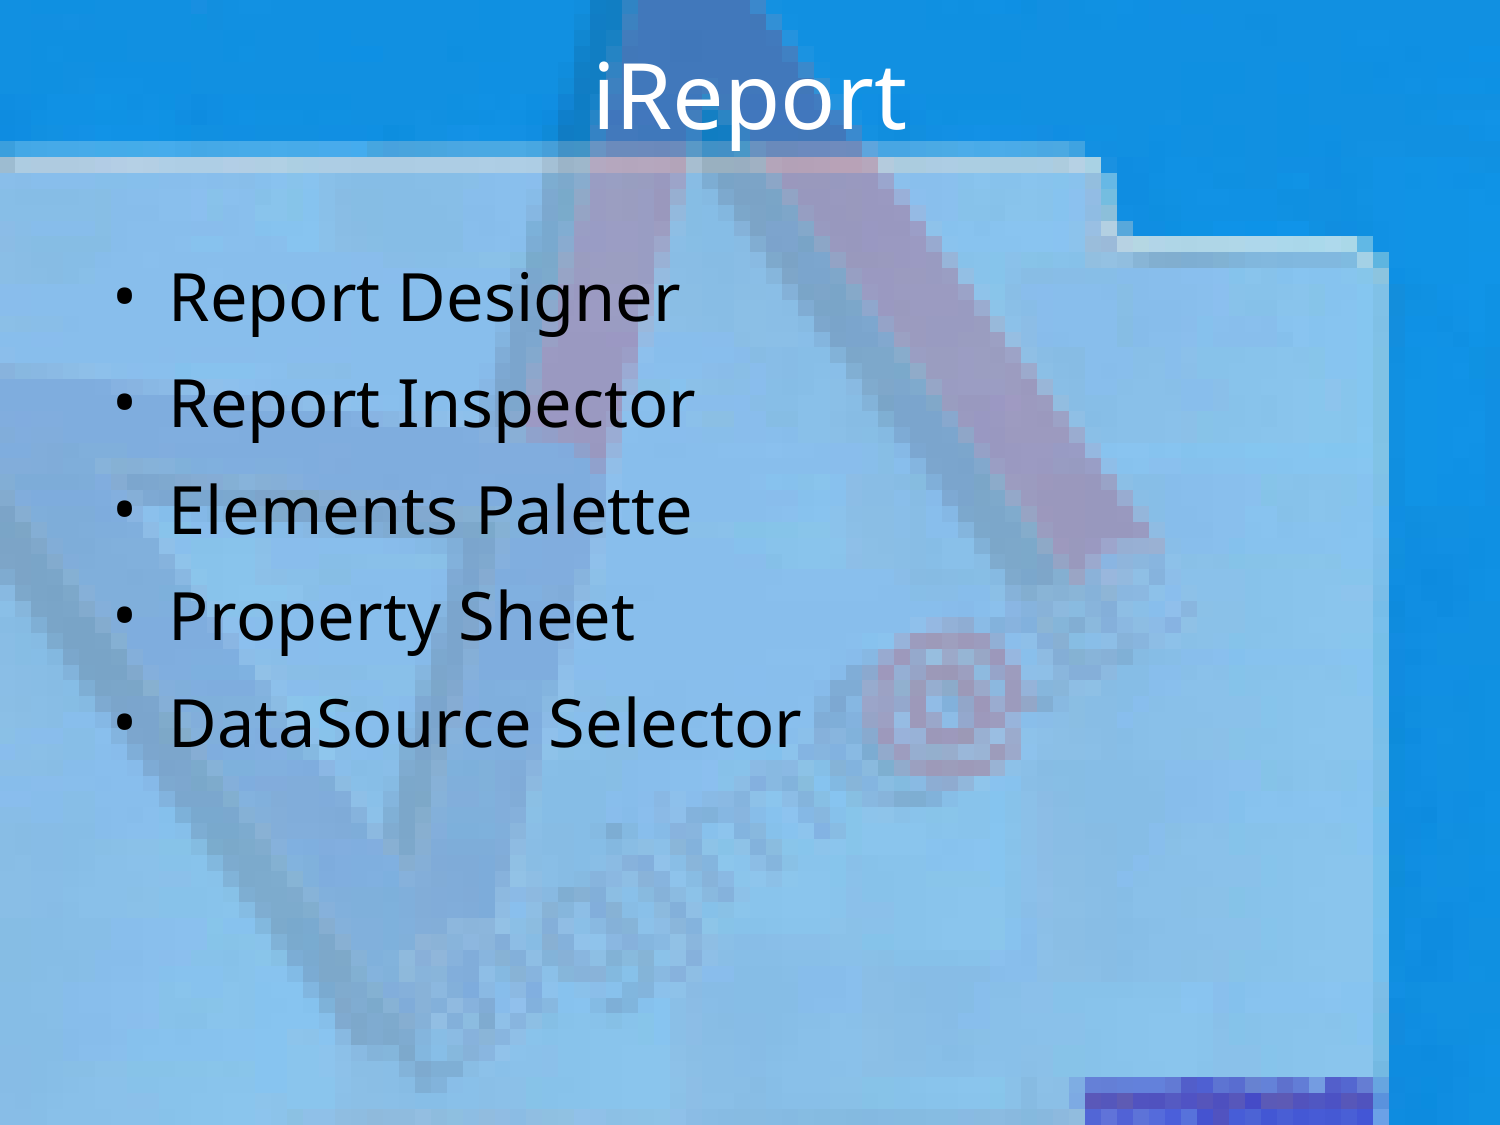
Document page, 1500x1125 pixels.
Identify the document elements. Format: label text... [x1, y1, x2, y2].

list Report Designer Report Inspector Elements Palette Property Sheet DataSource Selector [112, 249, 1388, 1001]
title iReport [112, 0, 1388, 214]
picture [0, 0, 1500, 1125]
